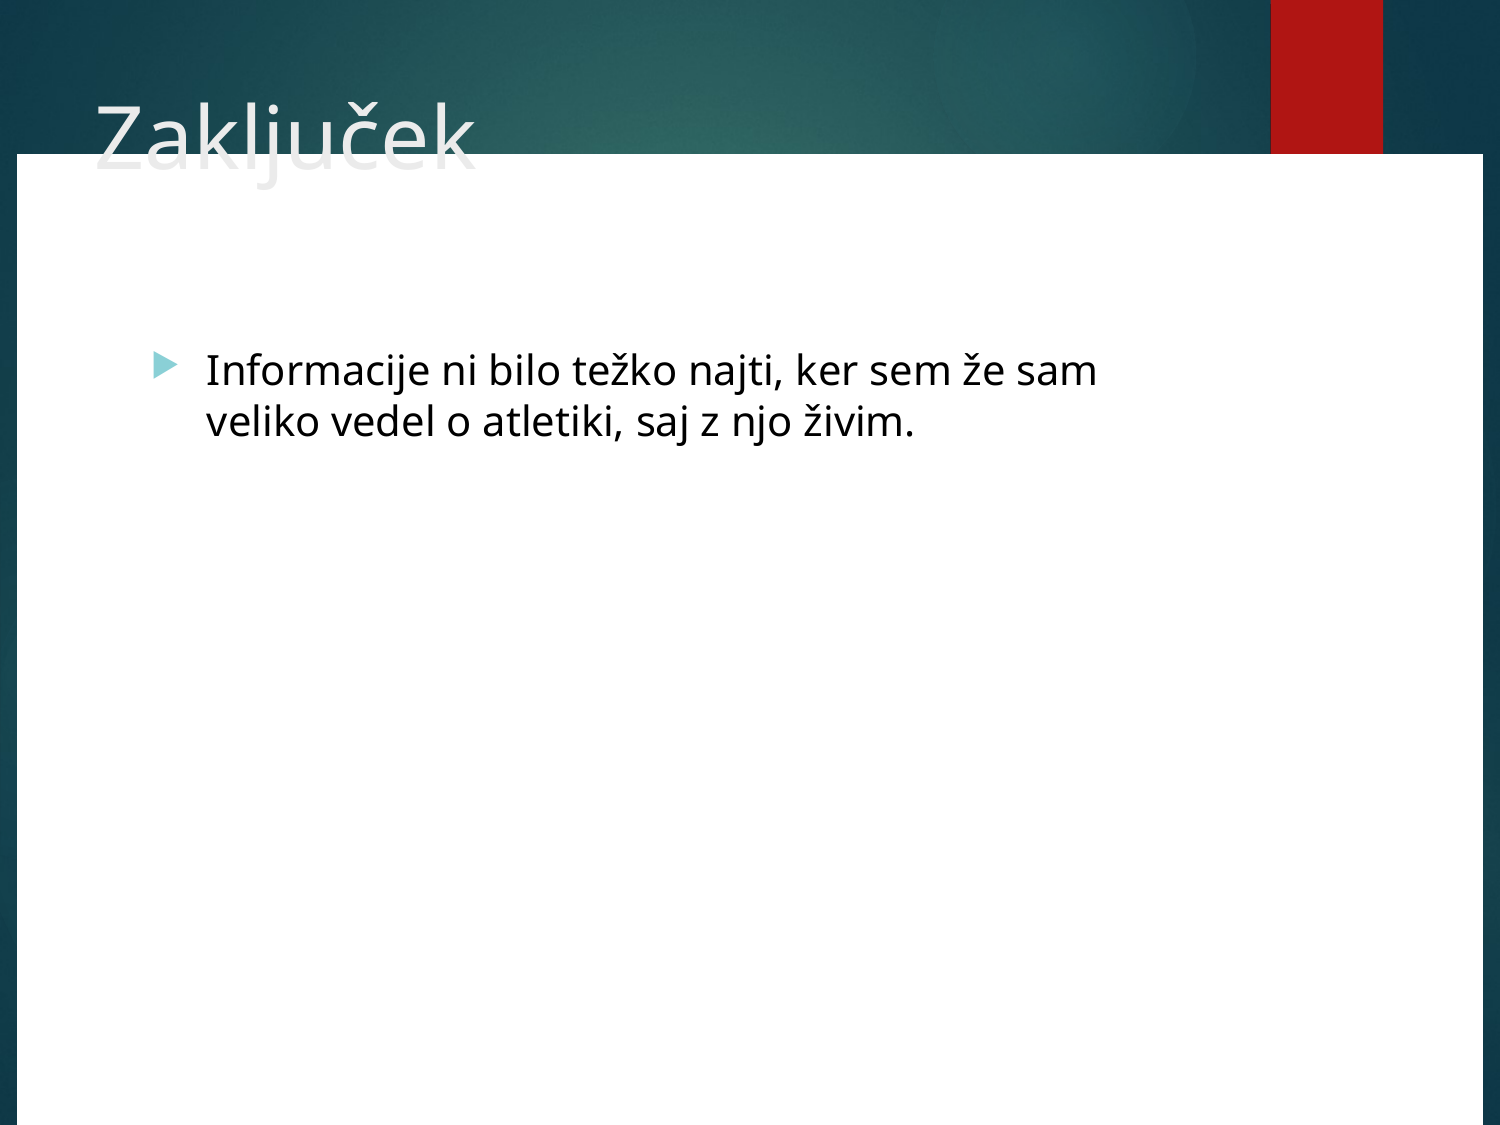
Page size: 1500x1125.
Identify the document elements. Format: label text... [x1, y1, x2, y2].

list Informacije ni bilo težko najti, ker sem že sam veliko vedel o atletiki, saj z njo živim. [135, 336, 1237, 1025]
title Zaključek [79, 74, 1237, 304]
picture [0, 0, 1500, 1125]
